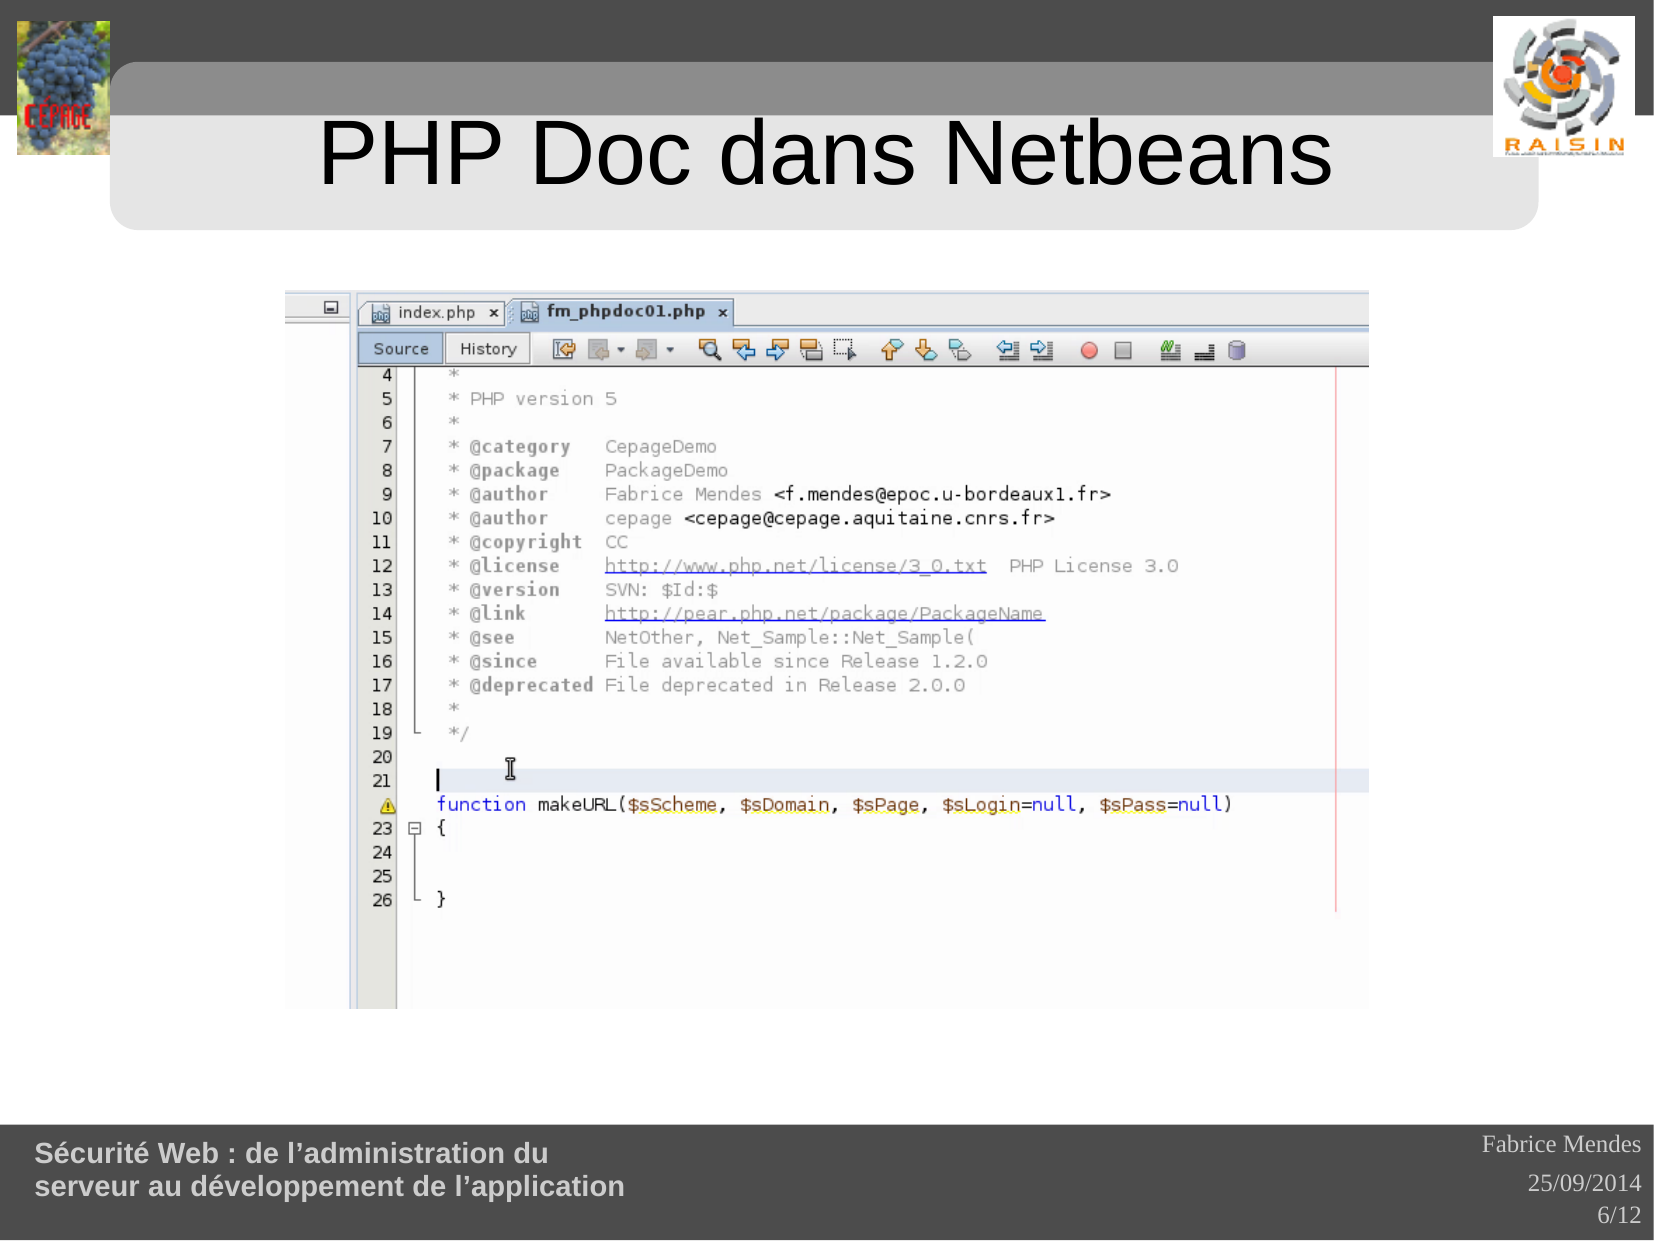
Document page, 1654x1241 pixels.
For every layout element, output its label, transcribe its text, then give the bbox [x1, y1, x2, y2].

title PHP Doc dans Netbeans [82, 49, 1571, 257]
picture [17, 21, 110, 155]
text_box [284, 290, 1369, 1010]
picture [1493, 16, 1635, 157]
